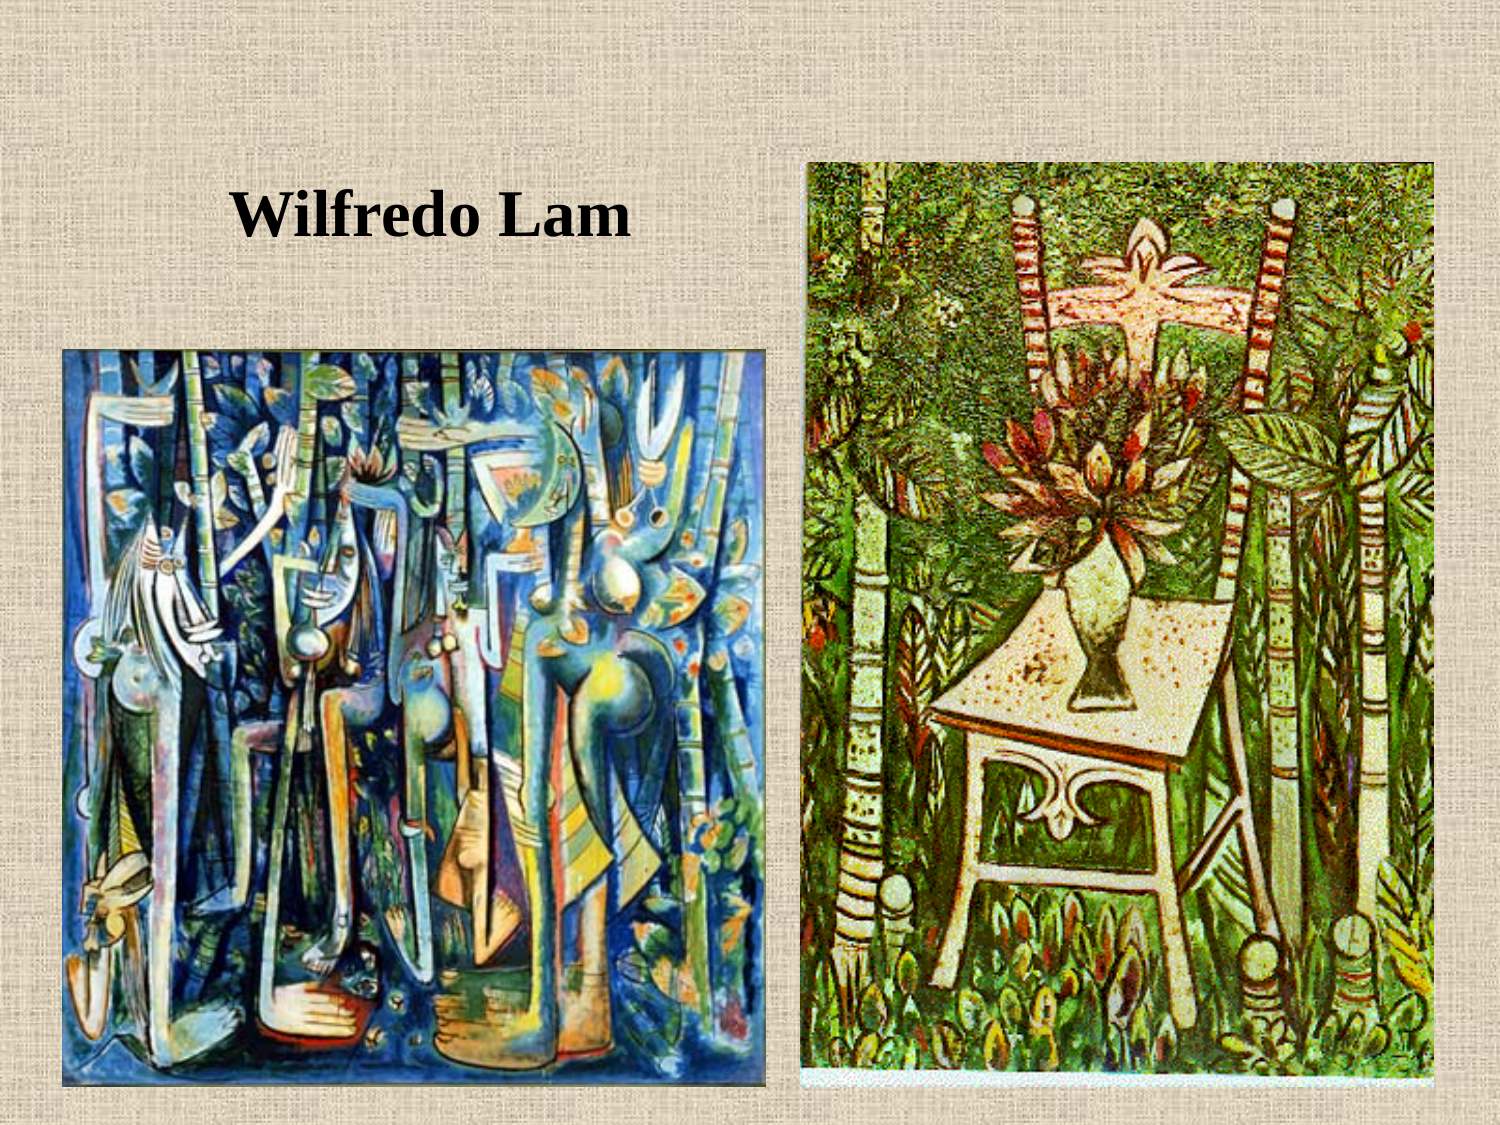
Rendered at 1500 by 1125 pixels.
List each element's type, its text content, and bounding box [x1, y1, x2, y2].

picture [0, 0, 1500, 1125]
text_box Wilfredo Lam [213, 162, 648, 258]
